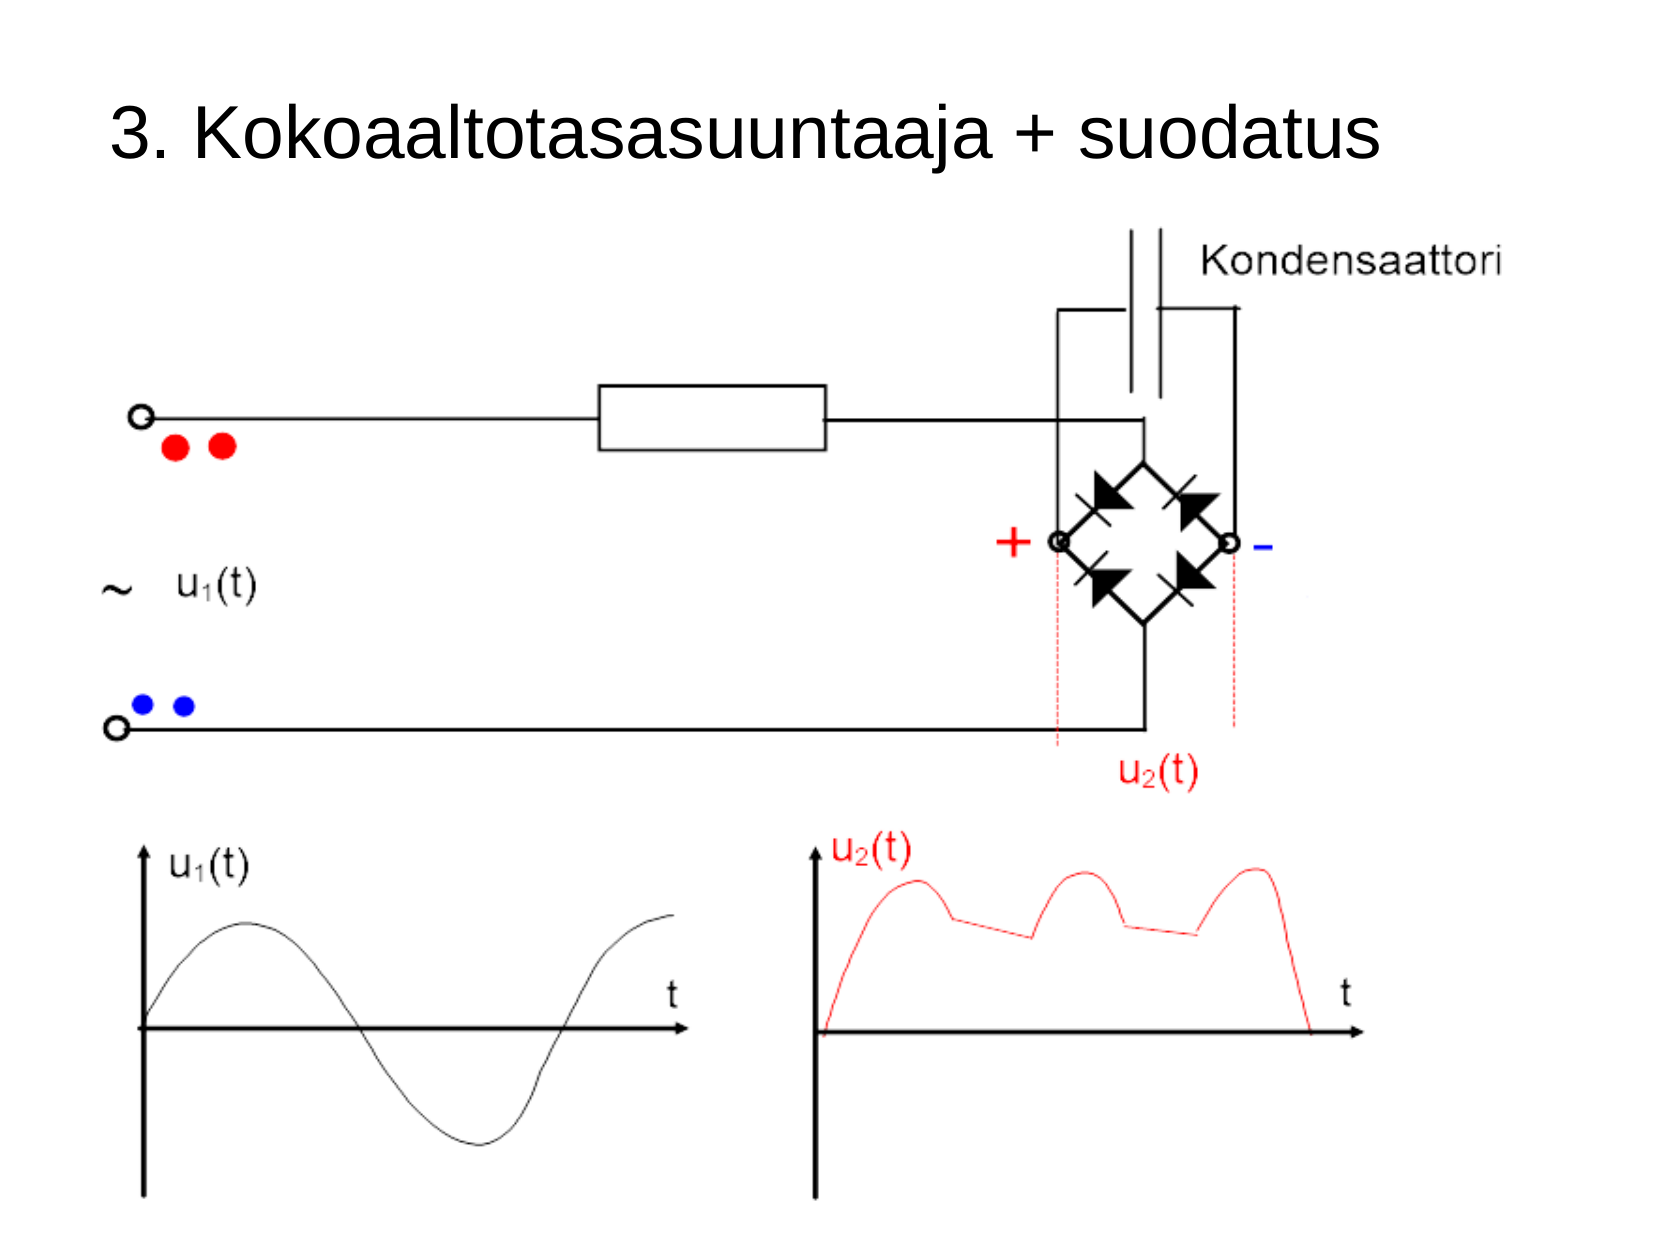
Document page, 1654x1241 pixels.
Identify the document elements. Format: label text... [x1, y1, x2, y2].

text_box 3. Kokoaaltotasasuuntaaja + suodatus [94, 82, 1430, 188]
picture [44, 188, 1560, 1229]
